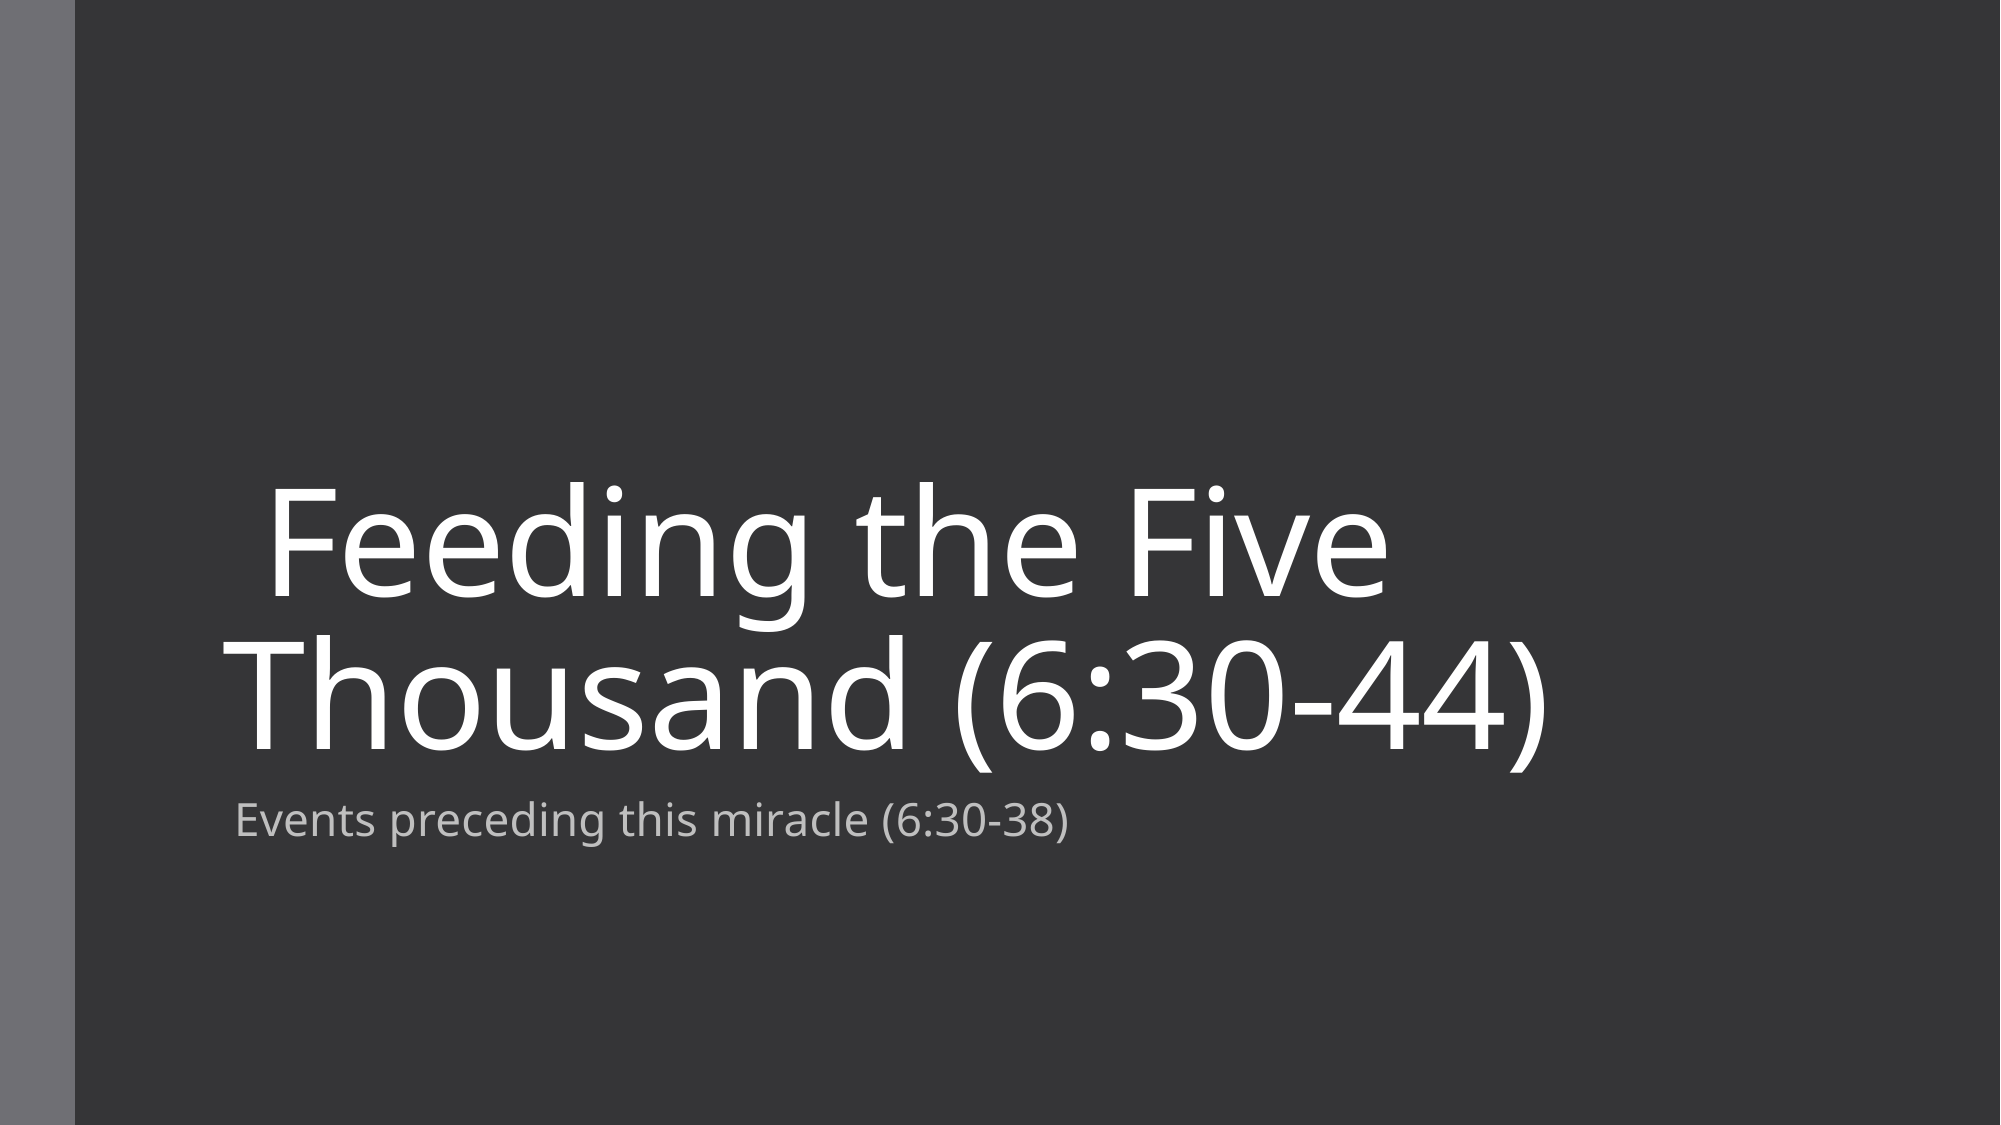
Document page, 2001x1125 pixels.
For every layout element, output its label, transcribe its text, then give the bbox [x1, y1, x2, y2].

subtitle Events preceding this miracle (6:30-38) [206, 787, 1752, 1066]
title Feeding the Five Thousand (6:30-44) [206, 124, 1752, 787]
